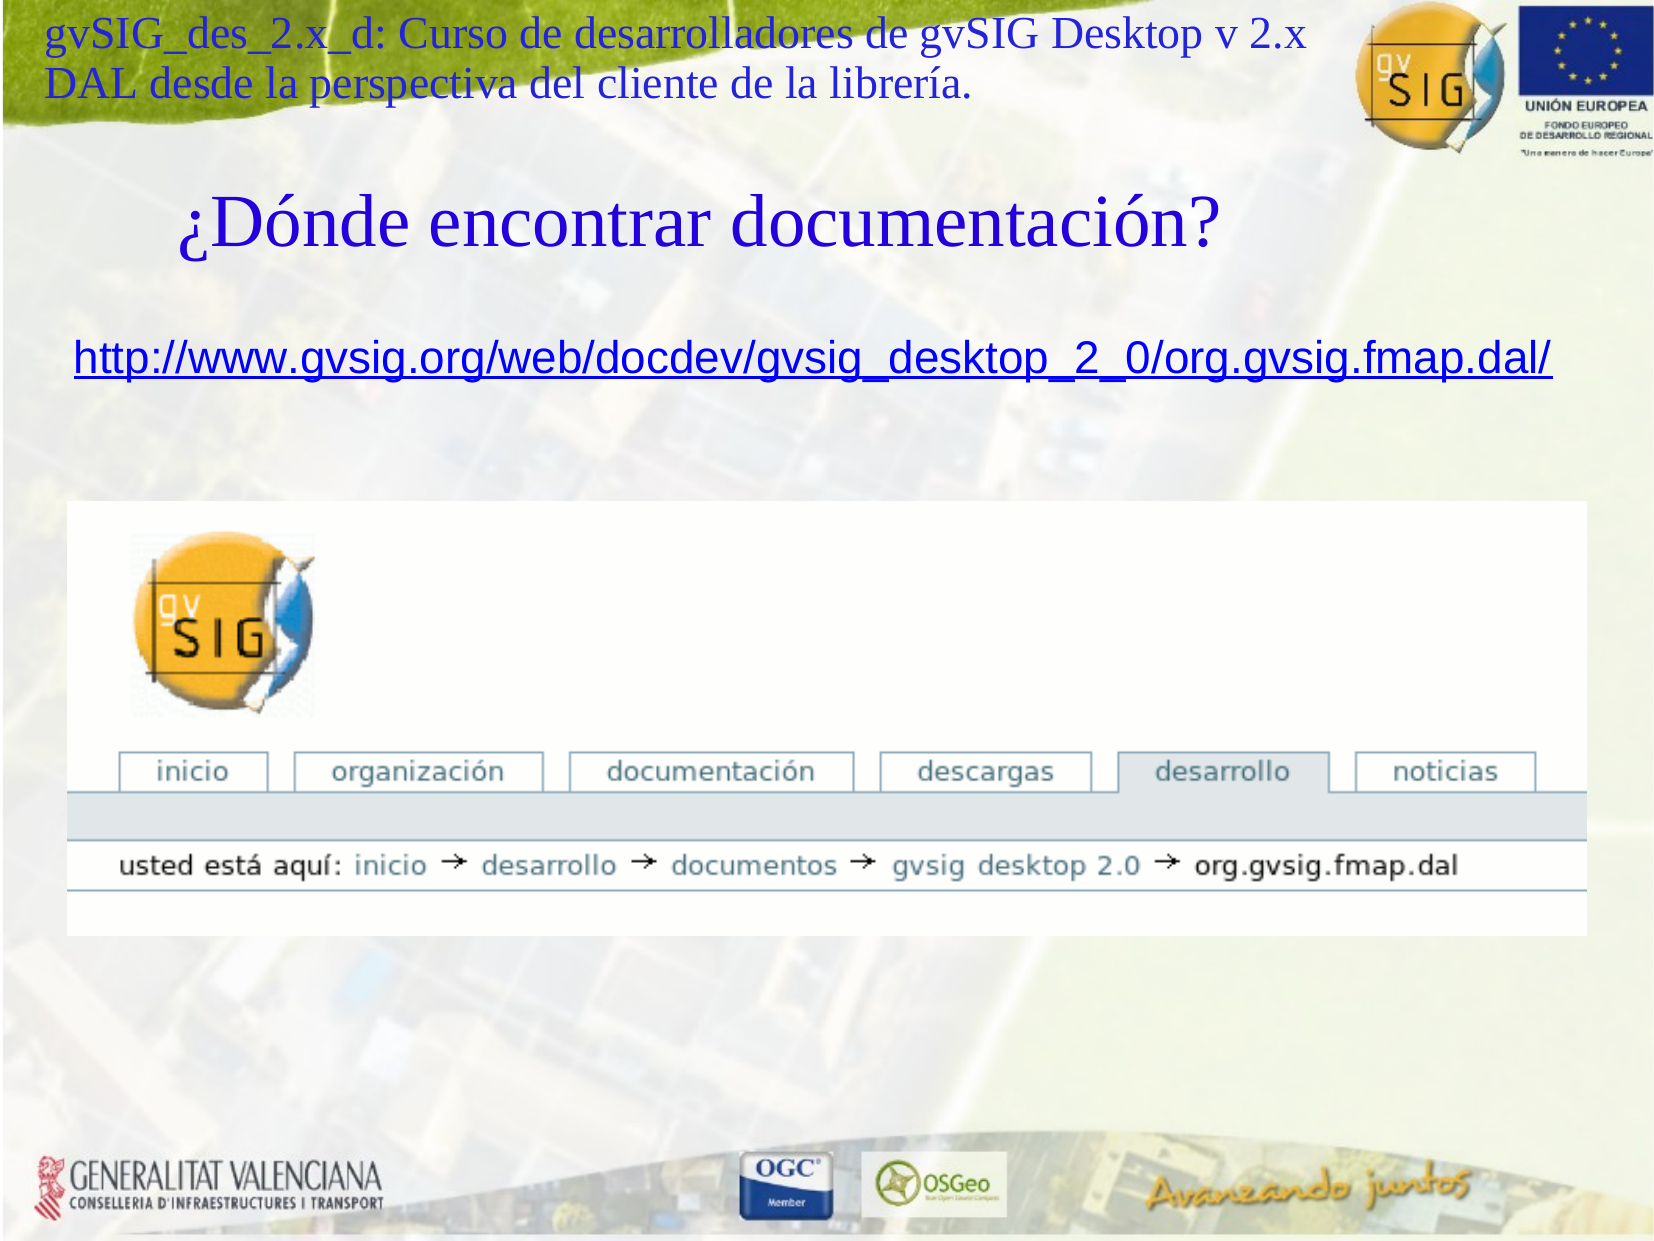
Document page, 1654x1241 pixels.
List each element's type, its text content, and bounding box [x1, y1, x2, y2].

picture [2, 0, 1654, 1241]
title ¿Dónde encontrar documentación? [177, 88, 1329, 324]
text_box http://www.gvsig.org/web/docdev/gvsig_desktop_2_0/org.gvsig.fmap.dal/ [59, 324, 1595, 391]
